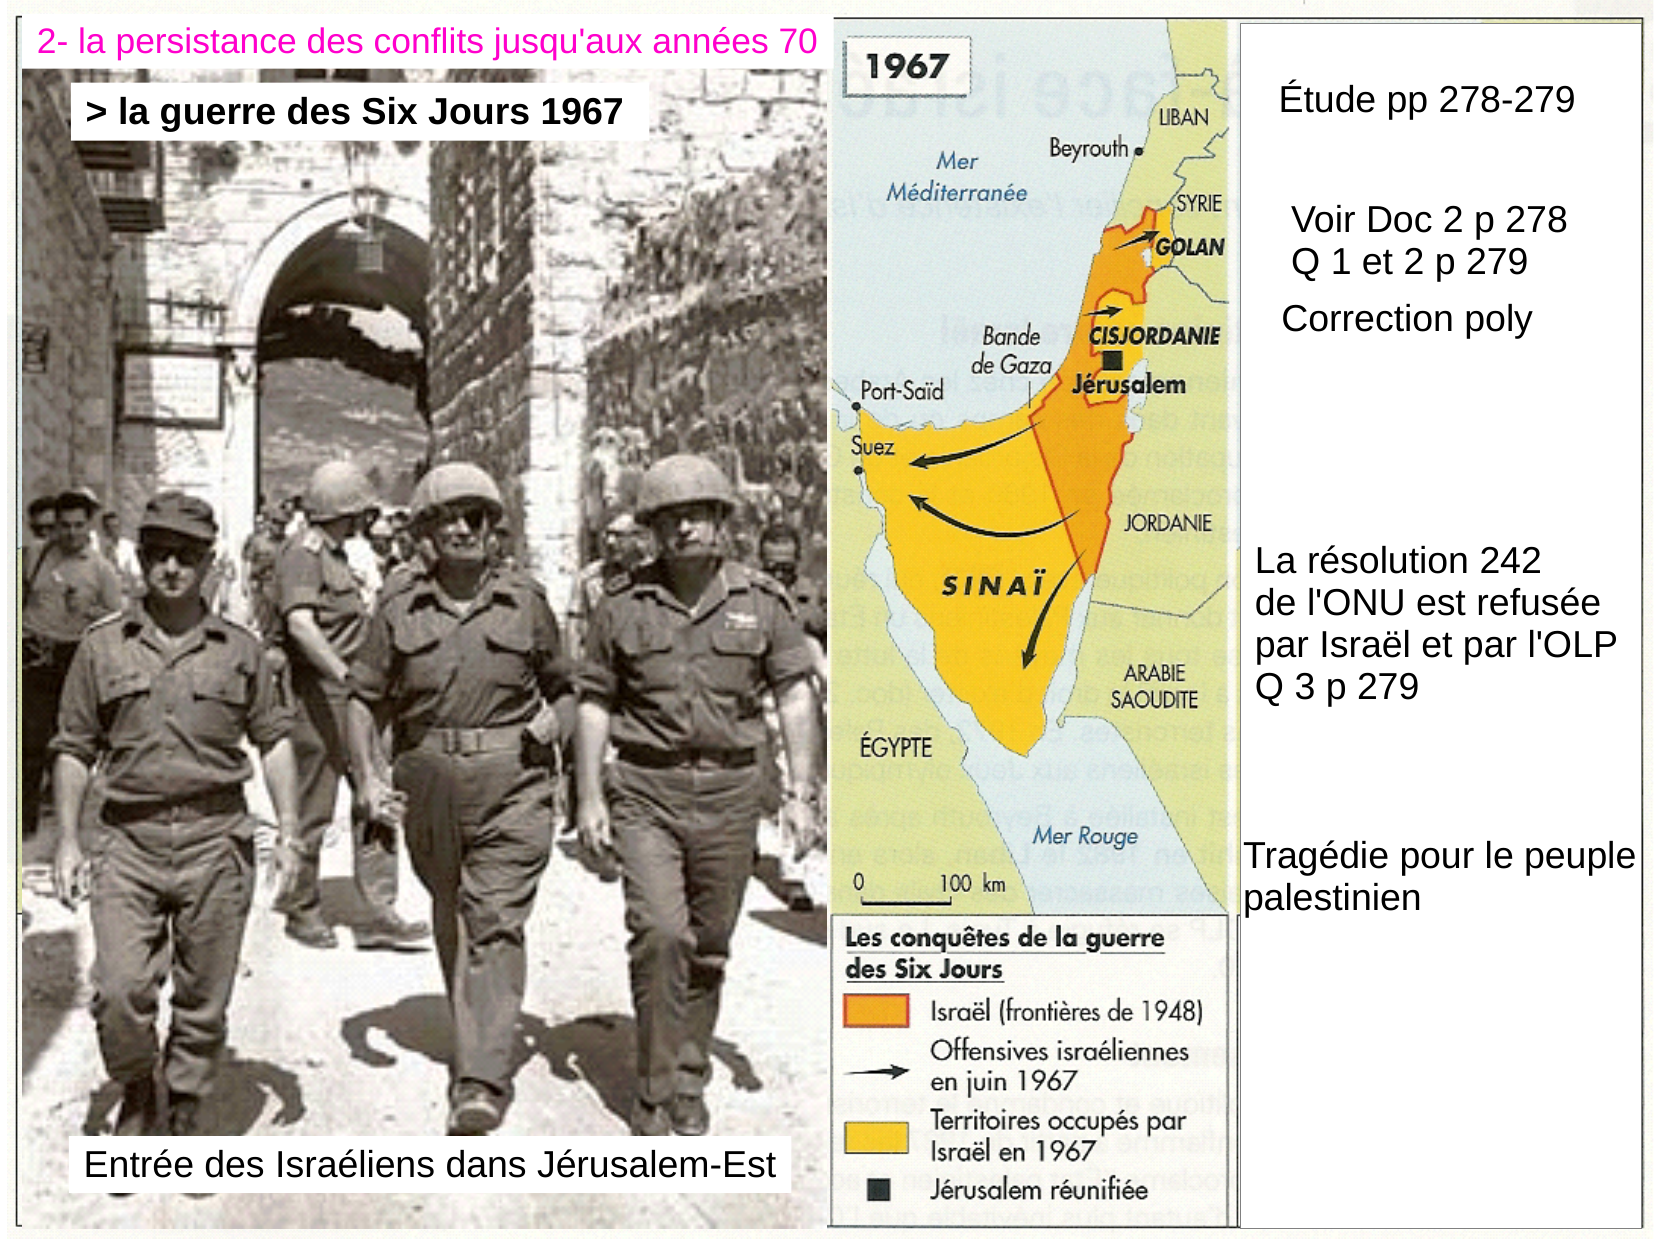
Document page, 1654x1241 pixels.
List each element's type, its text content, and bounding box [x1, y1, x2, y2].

text_box La résolution 242 de l'ONU est refusée par Israël et par l'OLP Q 3 p 279 [1240, 532, 1634, 716]
text_box 2- la persistance des conflits jusqu'aux années 70 [22, 13, 834, 69]
text_box Voir Doc 2 p 278 Q 1 et 2 p 279 [1276, 191, 1583, 291]
text_box [1240, 23, 1642, 826]
text_box [1240, 926, 1642, 1229]
text_box Entrée des Israéliens dans Jérusalem-Est [68, 1136, 792, 1193]
text_box Correction poly [1266, 290, 1548, 347]
picture [7, 0, 1654, 1239]
text_box Tragédie pour le peuple palestinien [1228, 826, 1654, 926]
text_box Étude pp 278-279 [1263, 70, 1591, 128]
text_box > la guerre des Six Jours 1967 [70, 82, 650, 141]
